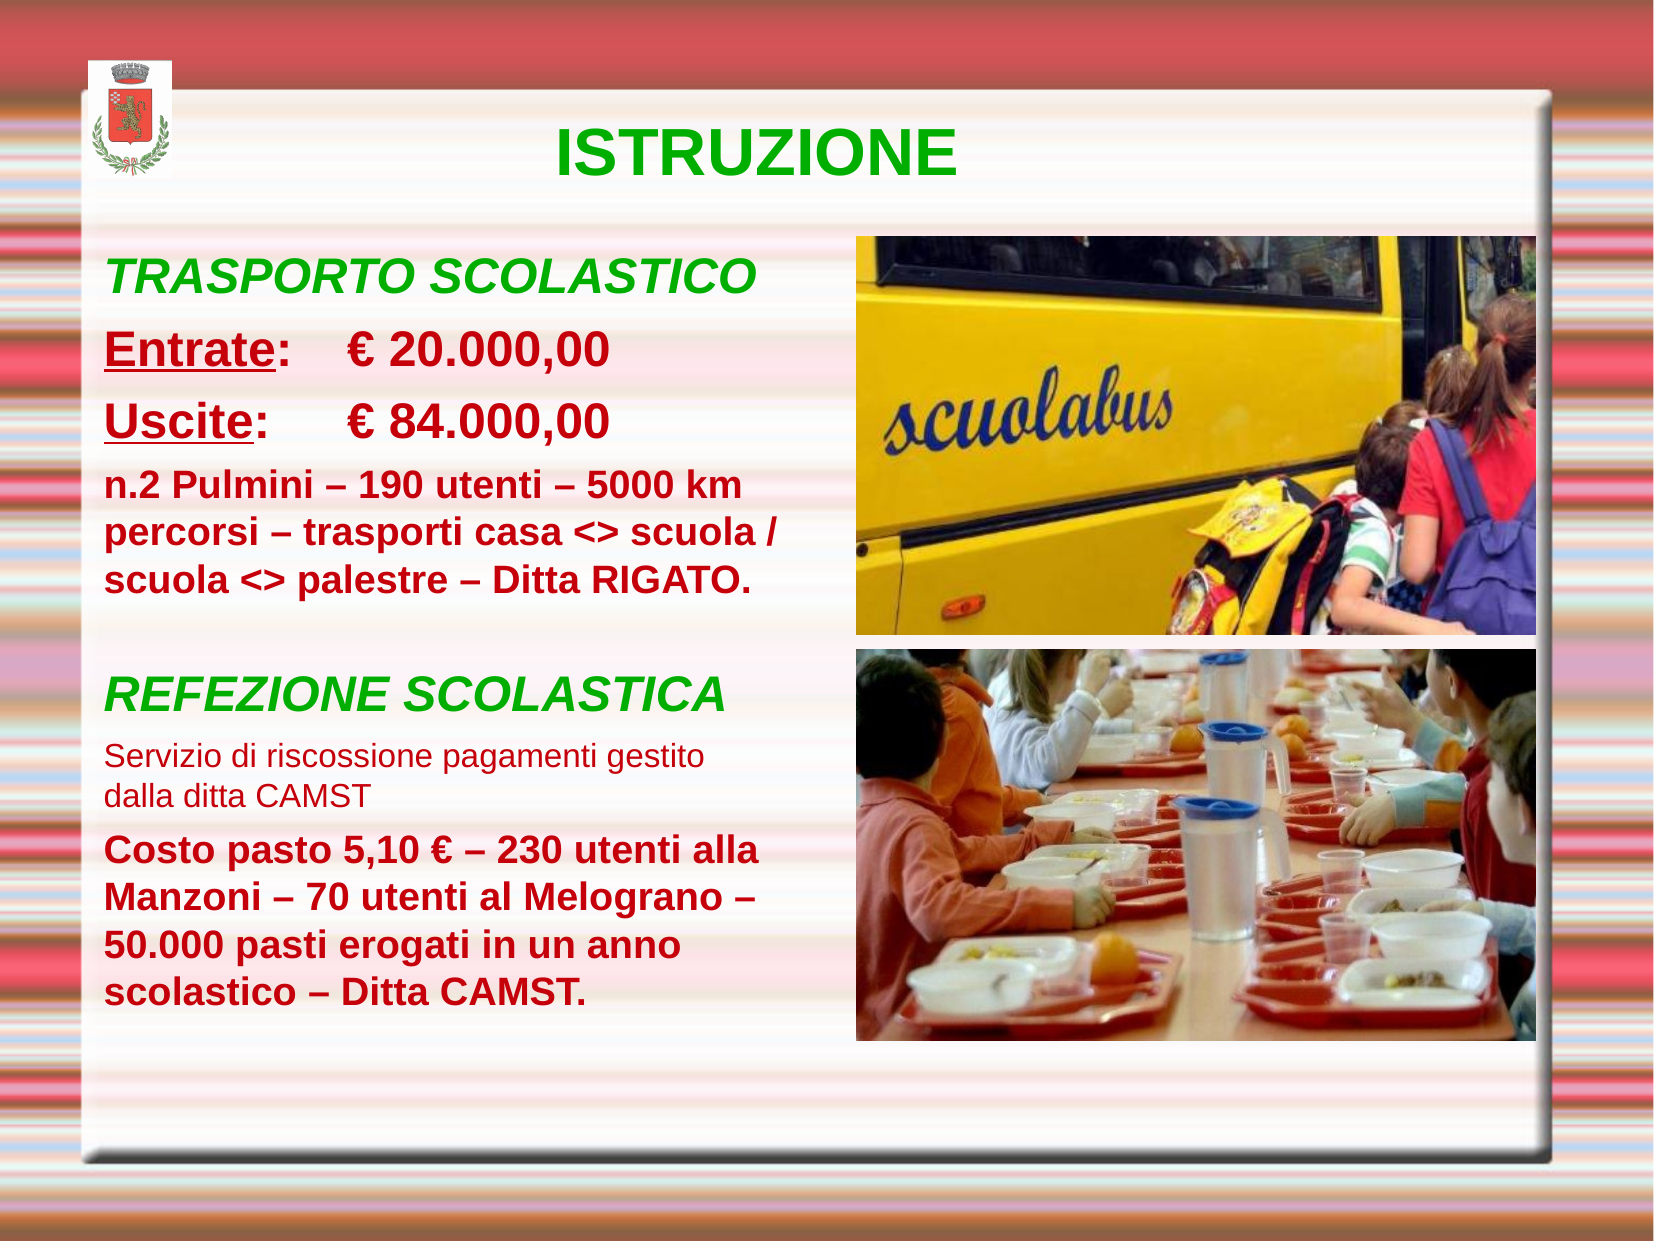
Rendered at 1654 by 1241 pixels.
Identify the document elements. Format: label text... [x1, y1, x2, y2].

picture [0, 0, 1654, 1241]
text_box TRASPORTO SCOLASTICO Entrate: € 20.000,00 Uscite: € 84.000,00 n.2 Pulmini – 190 utenti – 5000 km percorsi – trasporti casa <> scuola / scuola <> palestre – Ditta RIGATO. REFEZIONE SCOLASTICA Servizio di riscossione pagamenti gestito dalla ditta CAMST Costo pasto 5,10 € – 230 utenti alla Manzoni – 70 utenti al Melograno – 50.000 pasti erogati in un anno scolastico – Ditta CAMST. [88, 236, 798, 1063]
list ISTRUZIONE [0, 114, 1461, 1241]
